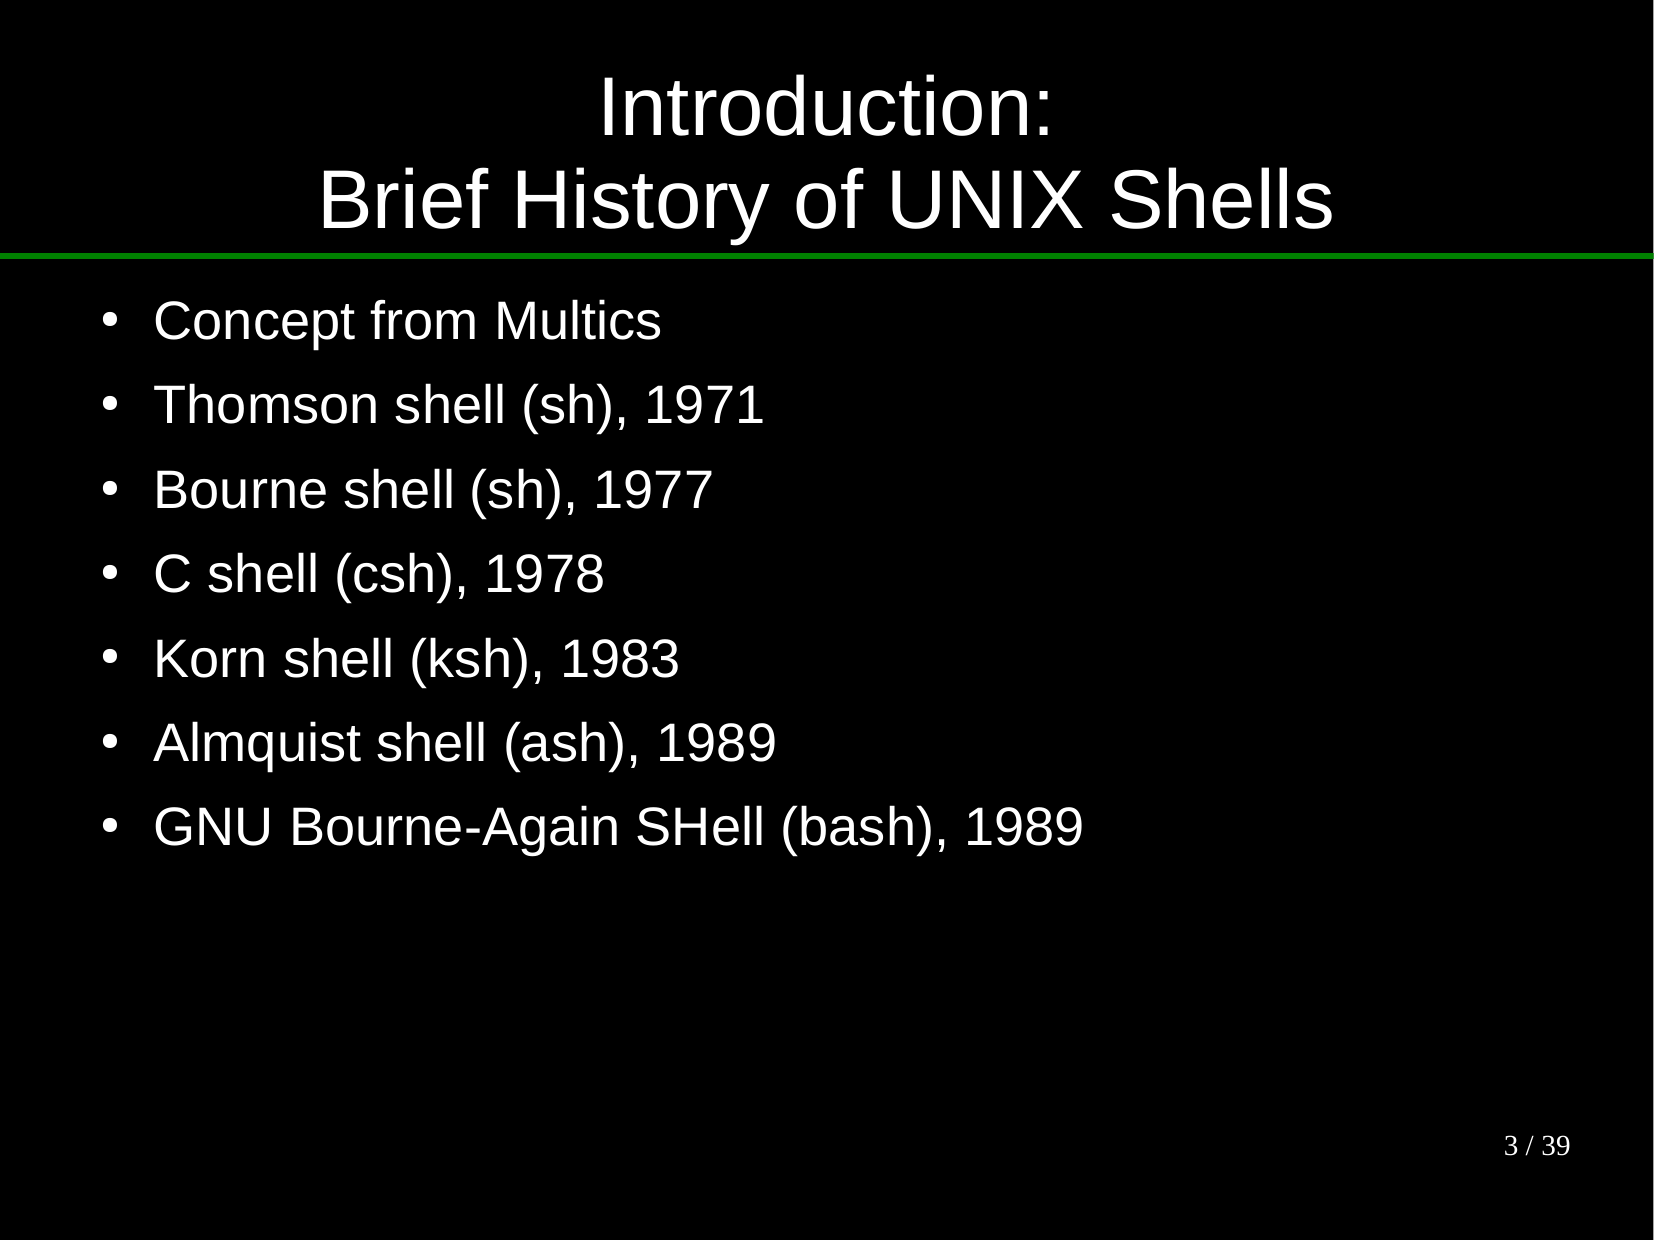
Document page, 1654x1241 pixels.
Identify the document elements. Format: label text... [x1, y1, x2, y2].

title Introduction: Brief History of UNIX Shells [82, 49, 1571, 257]
list Concept from Multics Thomson shell (sh), 1971 Bourne shell (sh), 1977 C shell (csh), 1978 Korn shell (ksh), 1983 Almquist shell (ash), 1989 GNU Bourne-Again SHell (bash), 1989 [82, 290, 1538, 1010]
